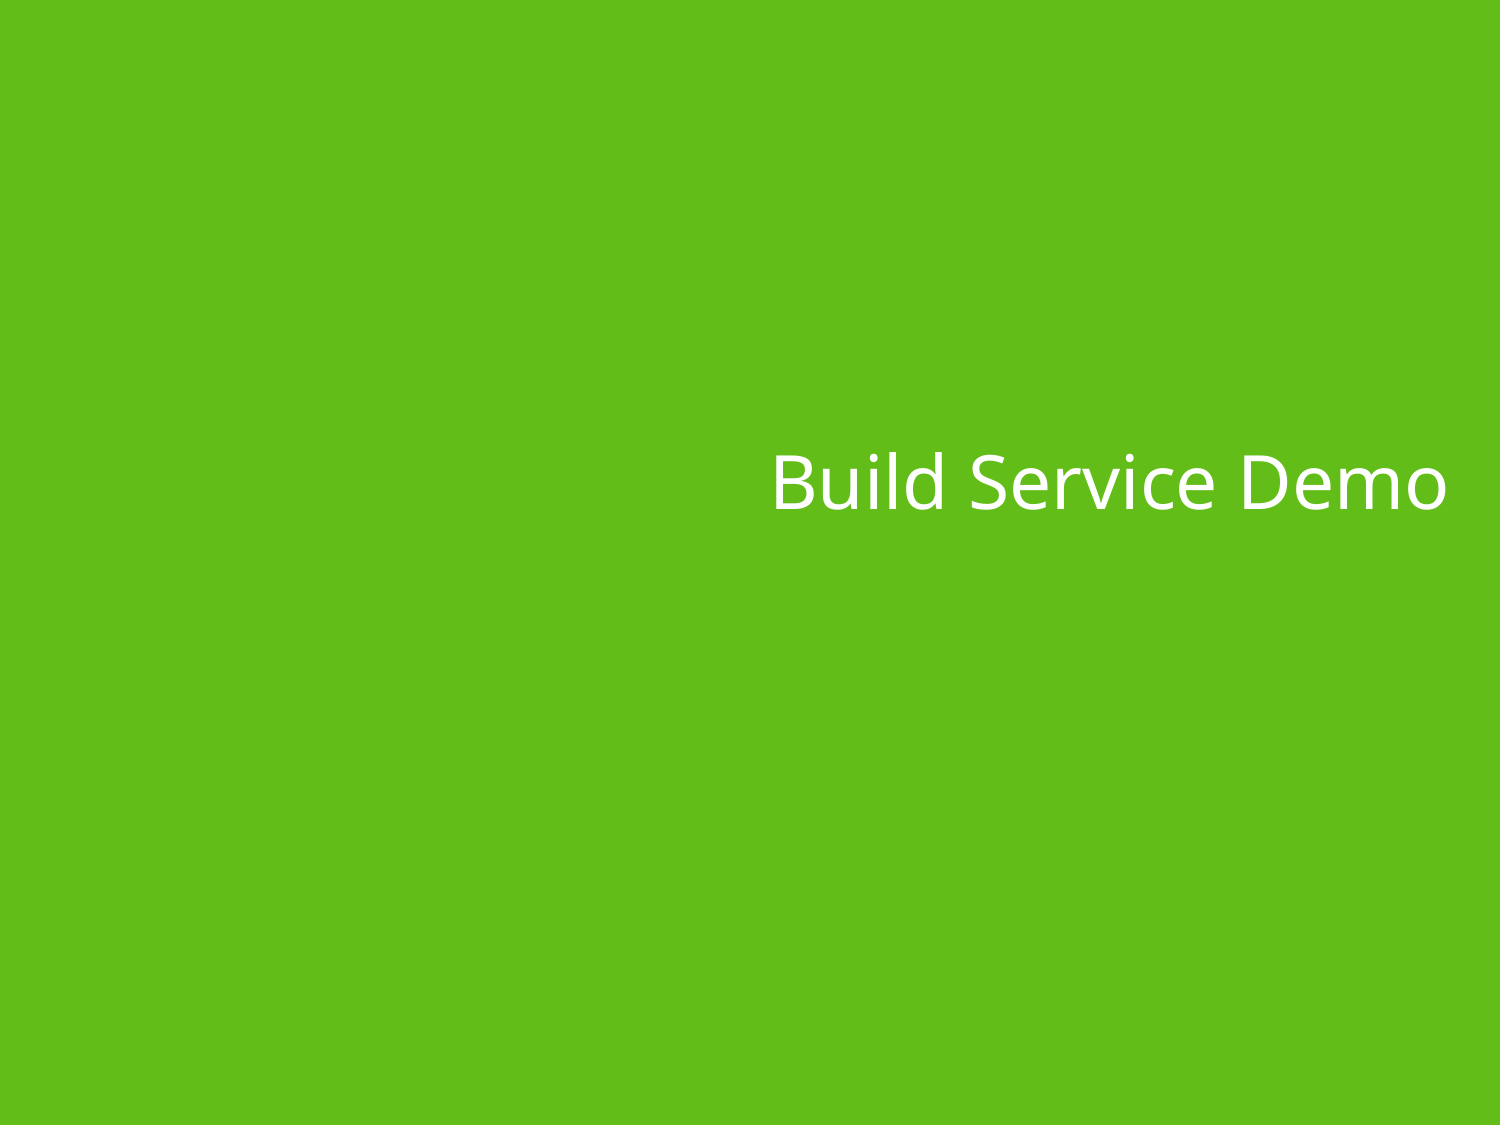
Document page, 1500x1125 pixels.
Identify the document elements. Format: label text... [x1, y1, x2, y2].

title Build Service Demo [245, 386, 1451, 575]
